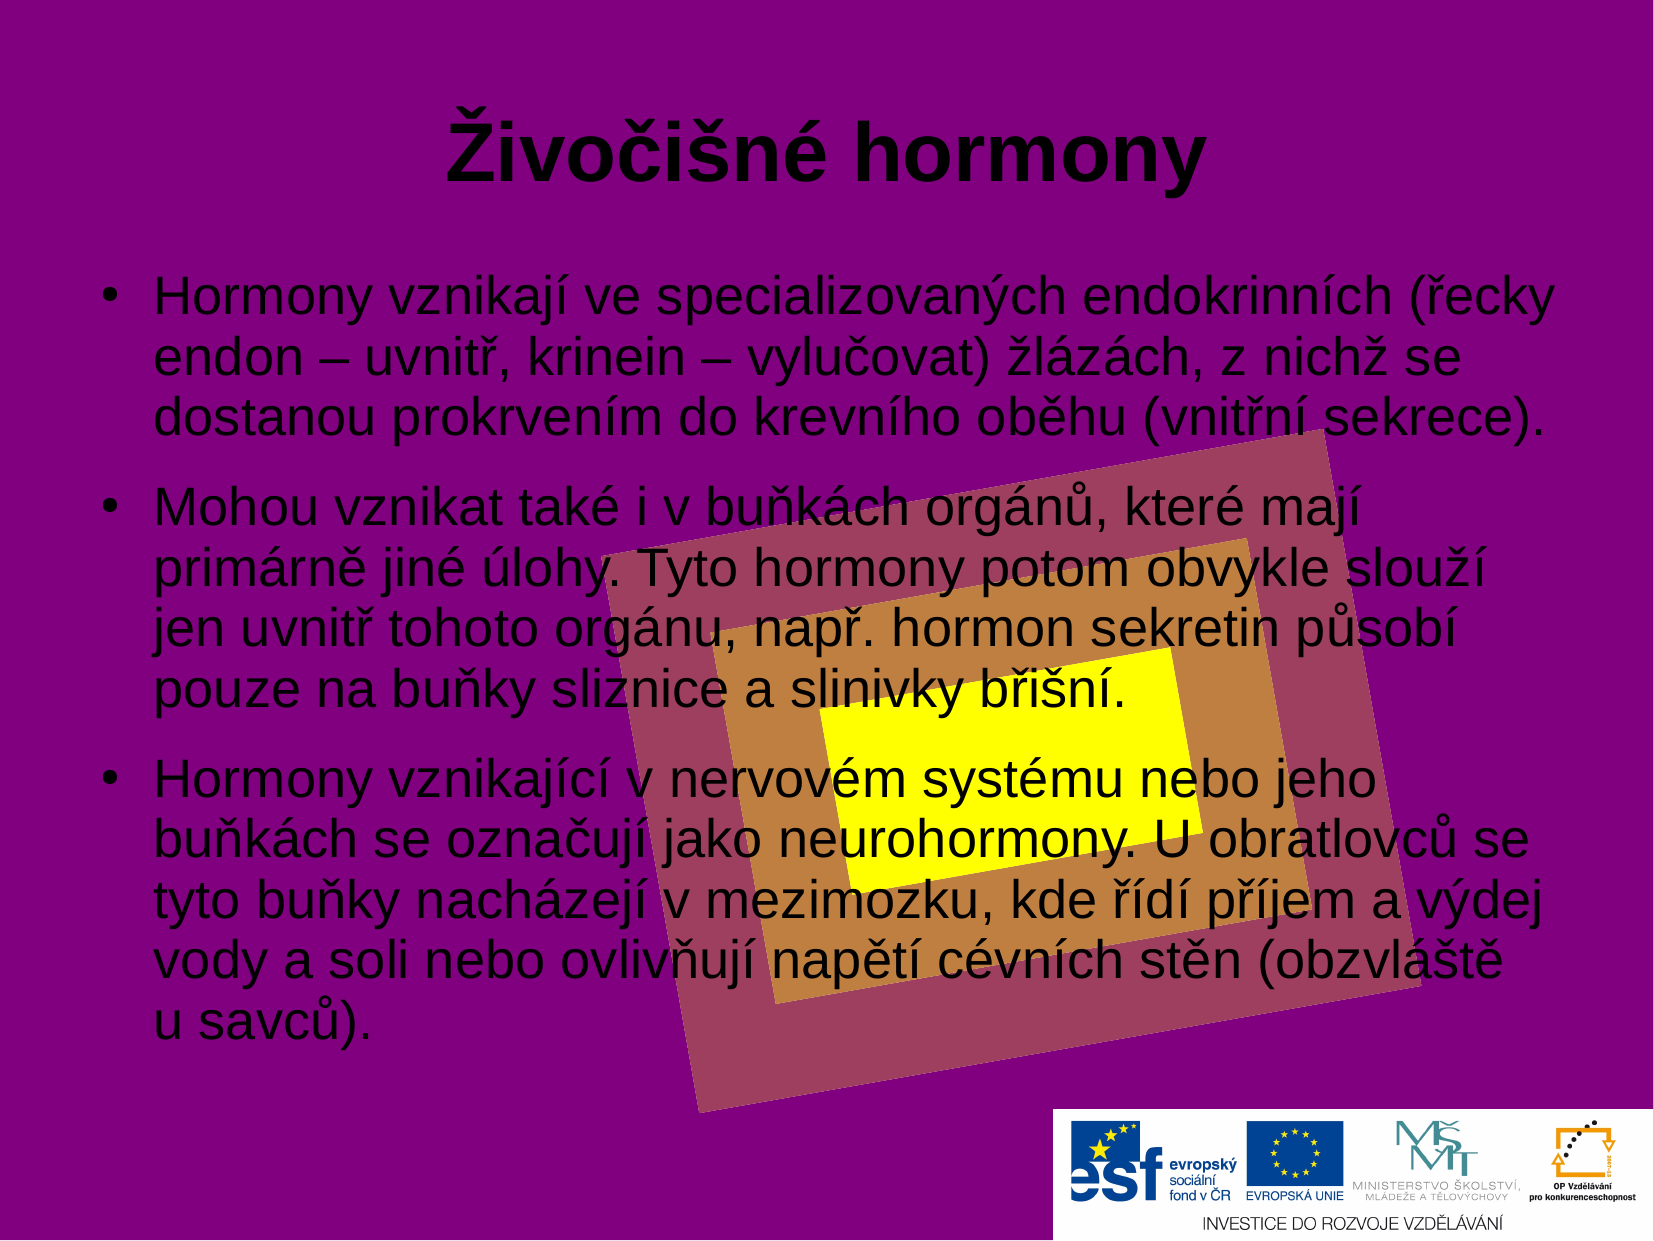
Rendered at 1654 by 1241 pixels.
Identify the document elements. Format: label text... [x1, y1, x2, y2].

list Hormony vznikají ve specializovaných endokrinních (řecky endon – uvnitř, krinein – vylučovat) žlázách, z nichž se dostanou prokrvením do krevního oběhu (vnitřní sekrece). Mohou vznikat také i v buňkách orgánů, které mají primárně jiné úlohy. Tyto hormony potom obvykle slouží jen uvnitř tohoto orgánu, např. hormon sekretin působí pouze na buňky sliznice a slinivky břišní. Hormony vznikající v nervovém systému nebo jeho buňkách se označují jako neurohormony. U obratlovců se tyto buňky nacházejí v mezimozku, kde řídí příjem a výdej vody a soli nebo ovlivňují napětí cévních stěn (obzvláště u savců). [82, 265, 1571, 1085]
title Živočišné hormony [82, 49, 1571, 257]
picture [1053, 1109, 1654, 1241]
